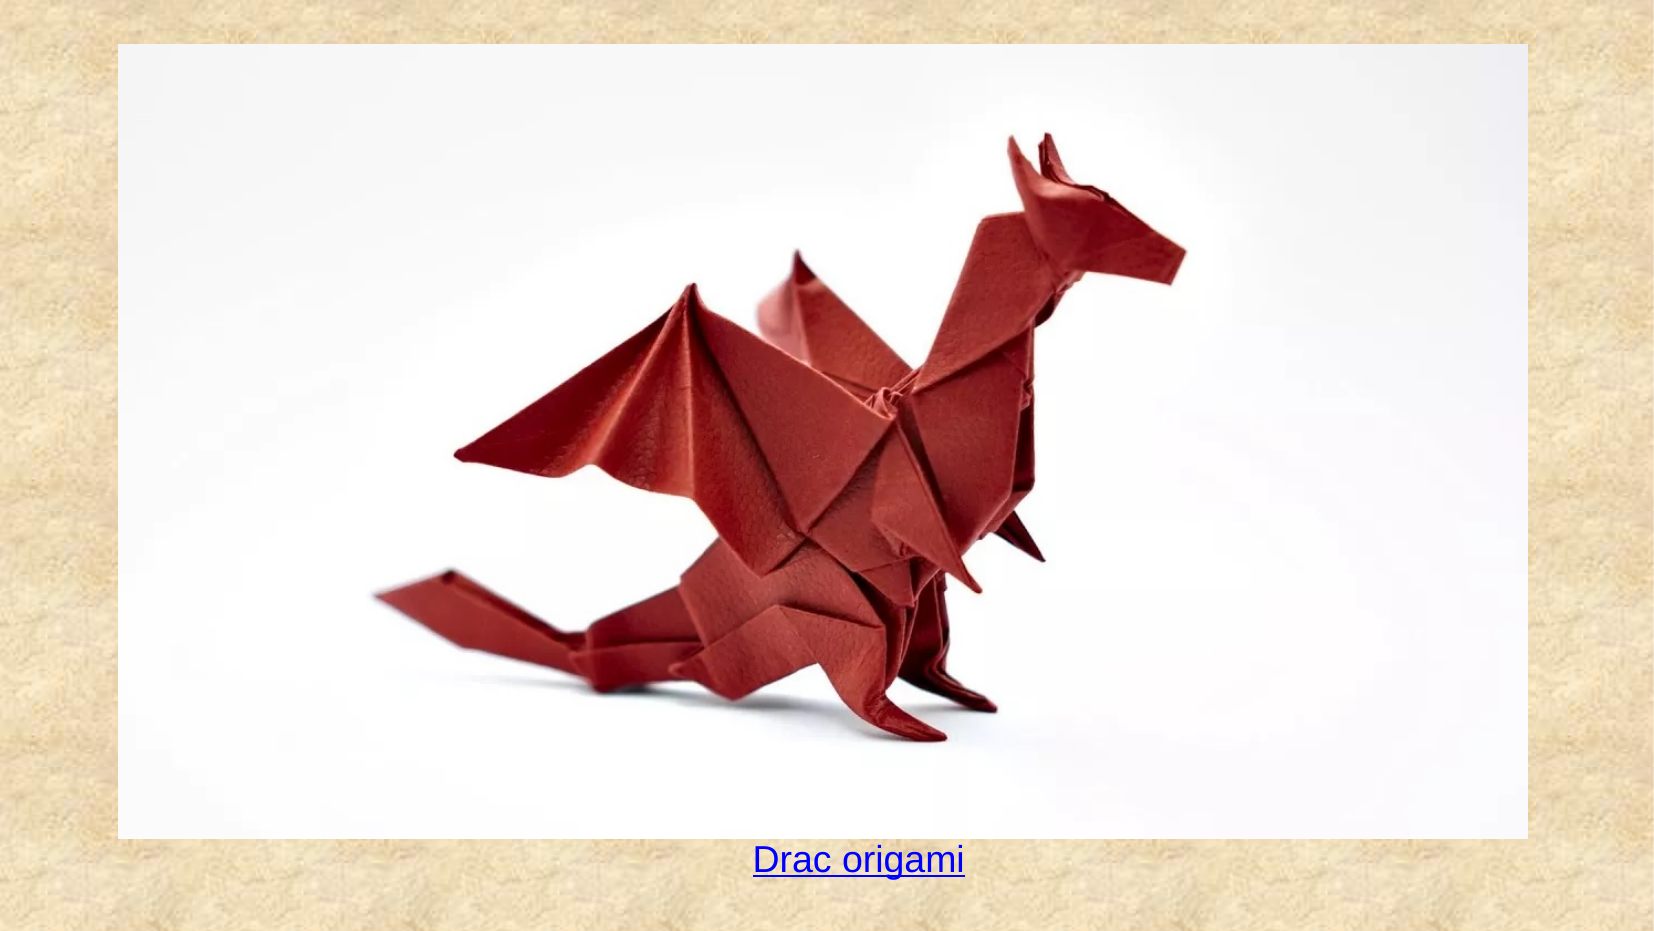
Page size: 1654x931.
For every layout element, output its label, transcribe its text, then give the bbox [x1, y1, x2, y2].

picture [0, 0, 1654, 931]
text_box Drac origami [738, 839, 986, 888]
